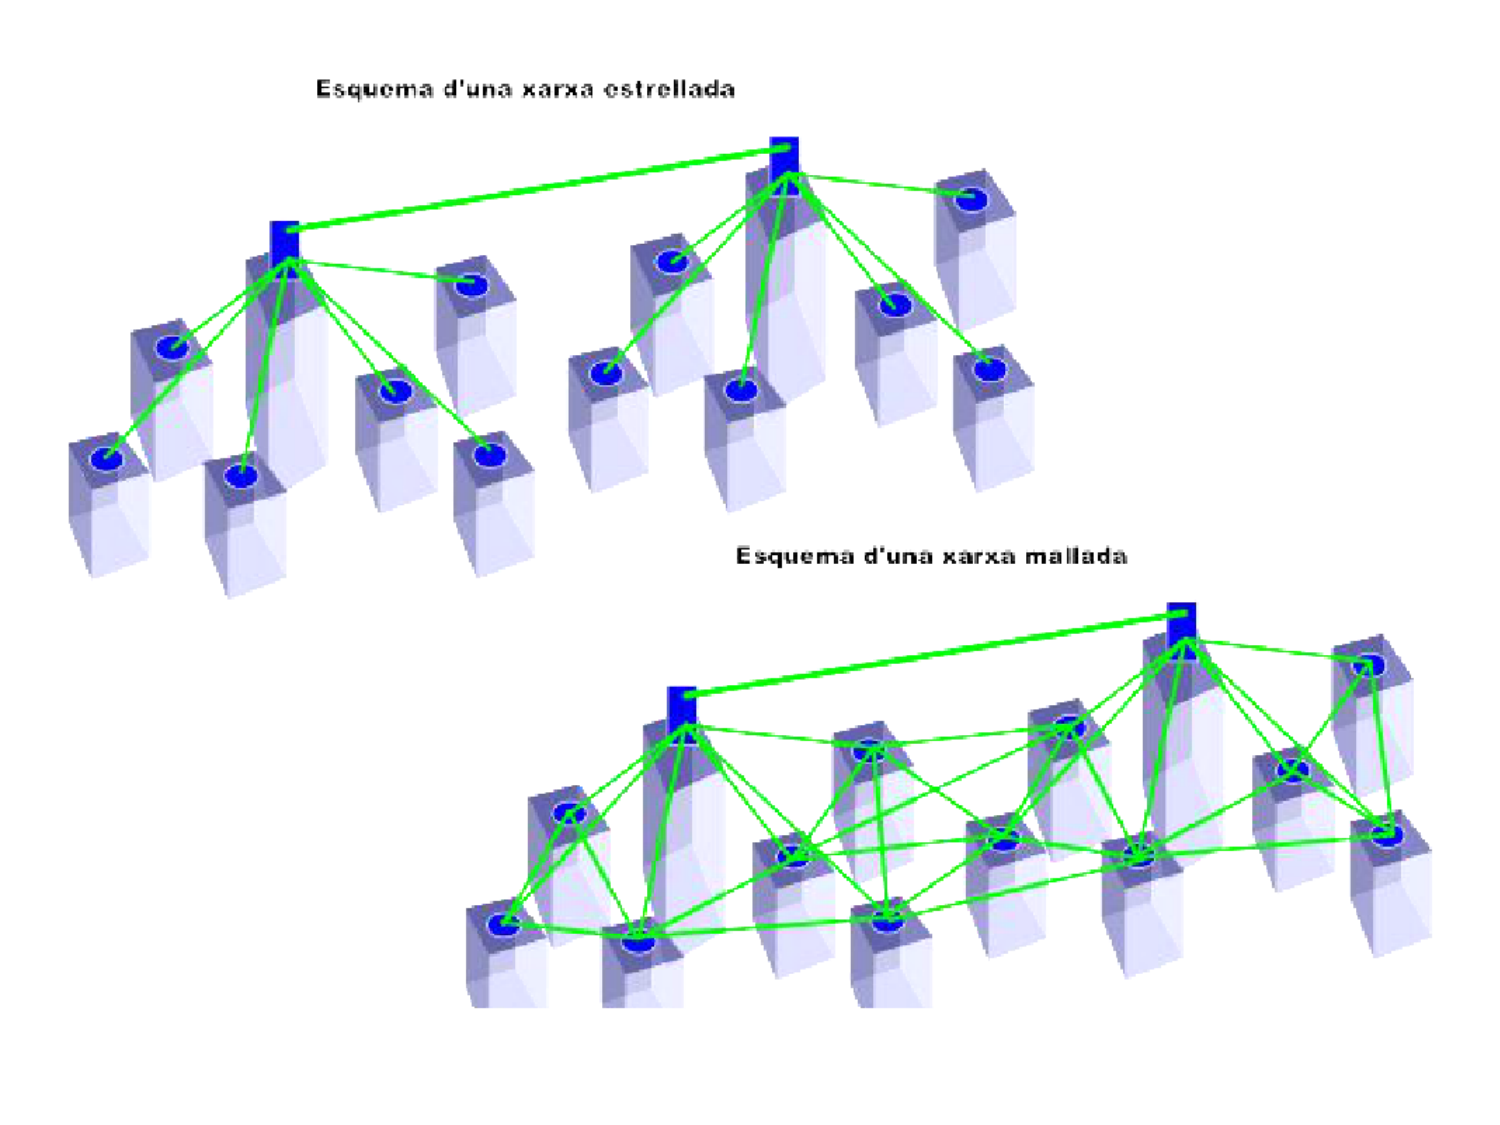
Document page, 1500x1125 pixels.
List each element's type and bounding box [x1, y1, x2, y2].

picture [17, 54, 1500, 1043]
